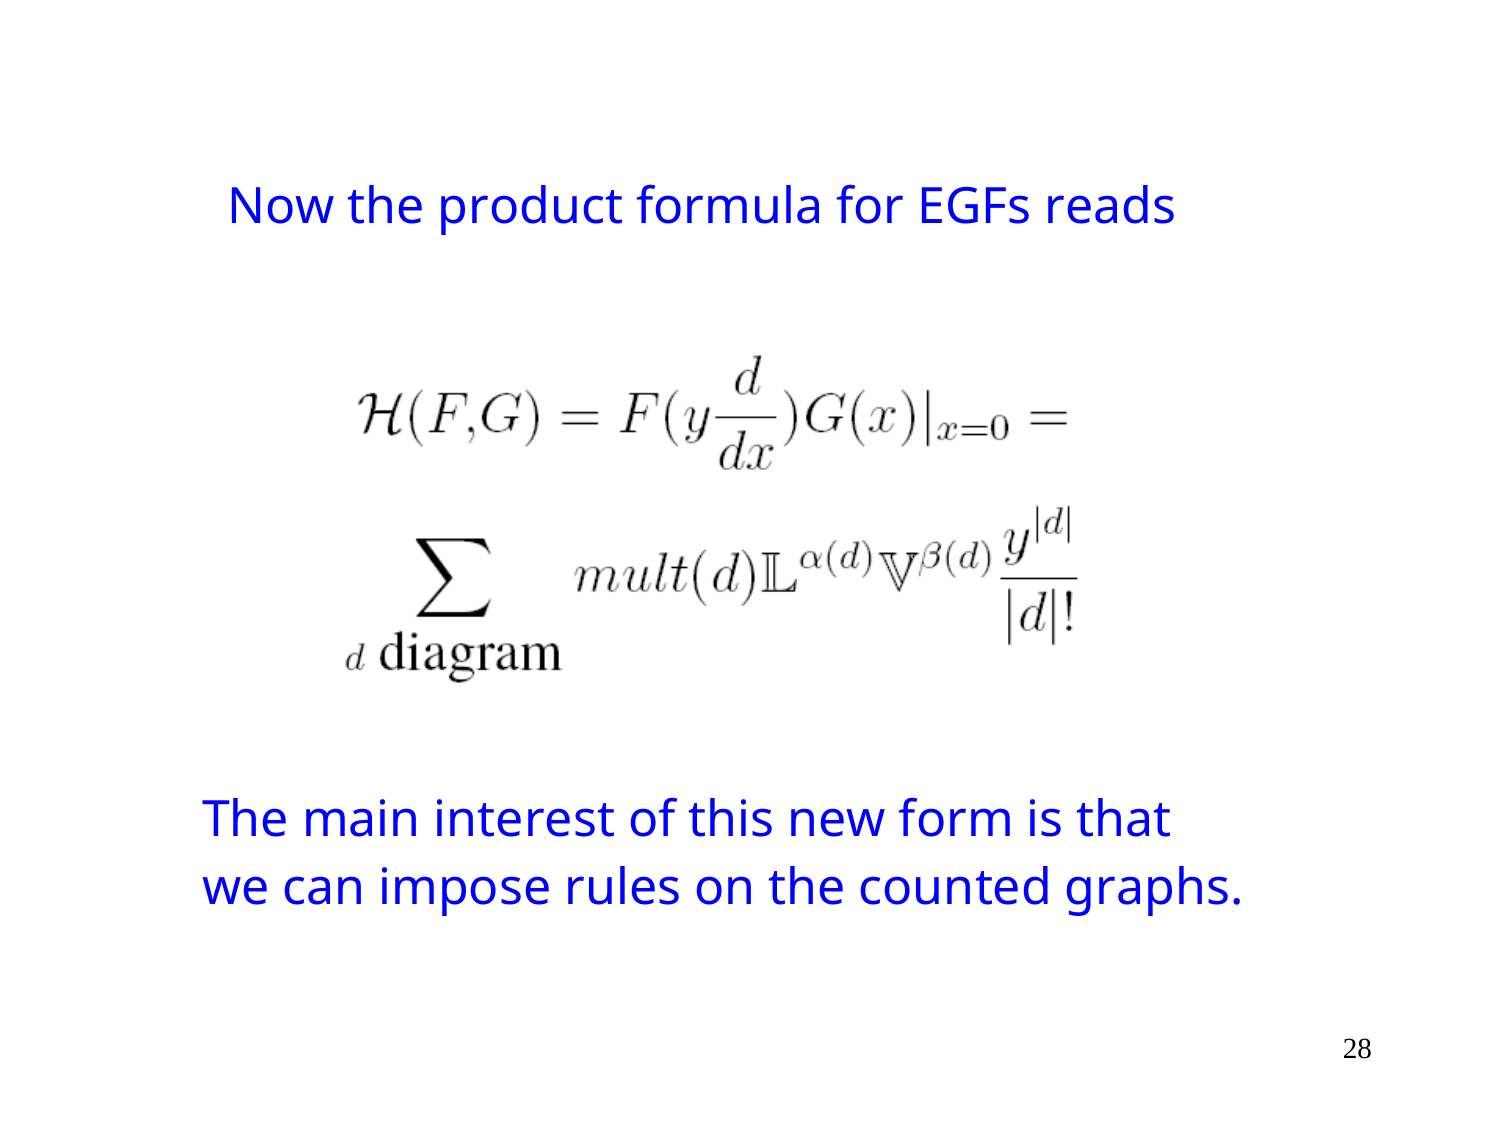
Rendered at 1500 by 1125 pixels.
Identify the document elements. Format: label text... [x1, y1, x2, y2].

text_box The main interest of this new form is that we can impose rules on the counted graphs. [187, 774, 1260, 927]
picture [324, 337, 1101, 700]
text_box Now the product formula for EGFs reads [212, 162, 1192, 247]
